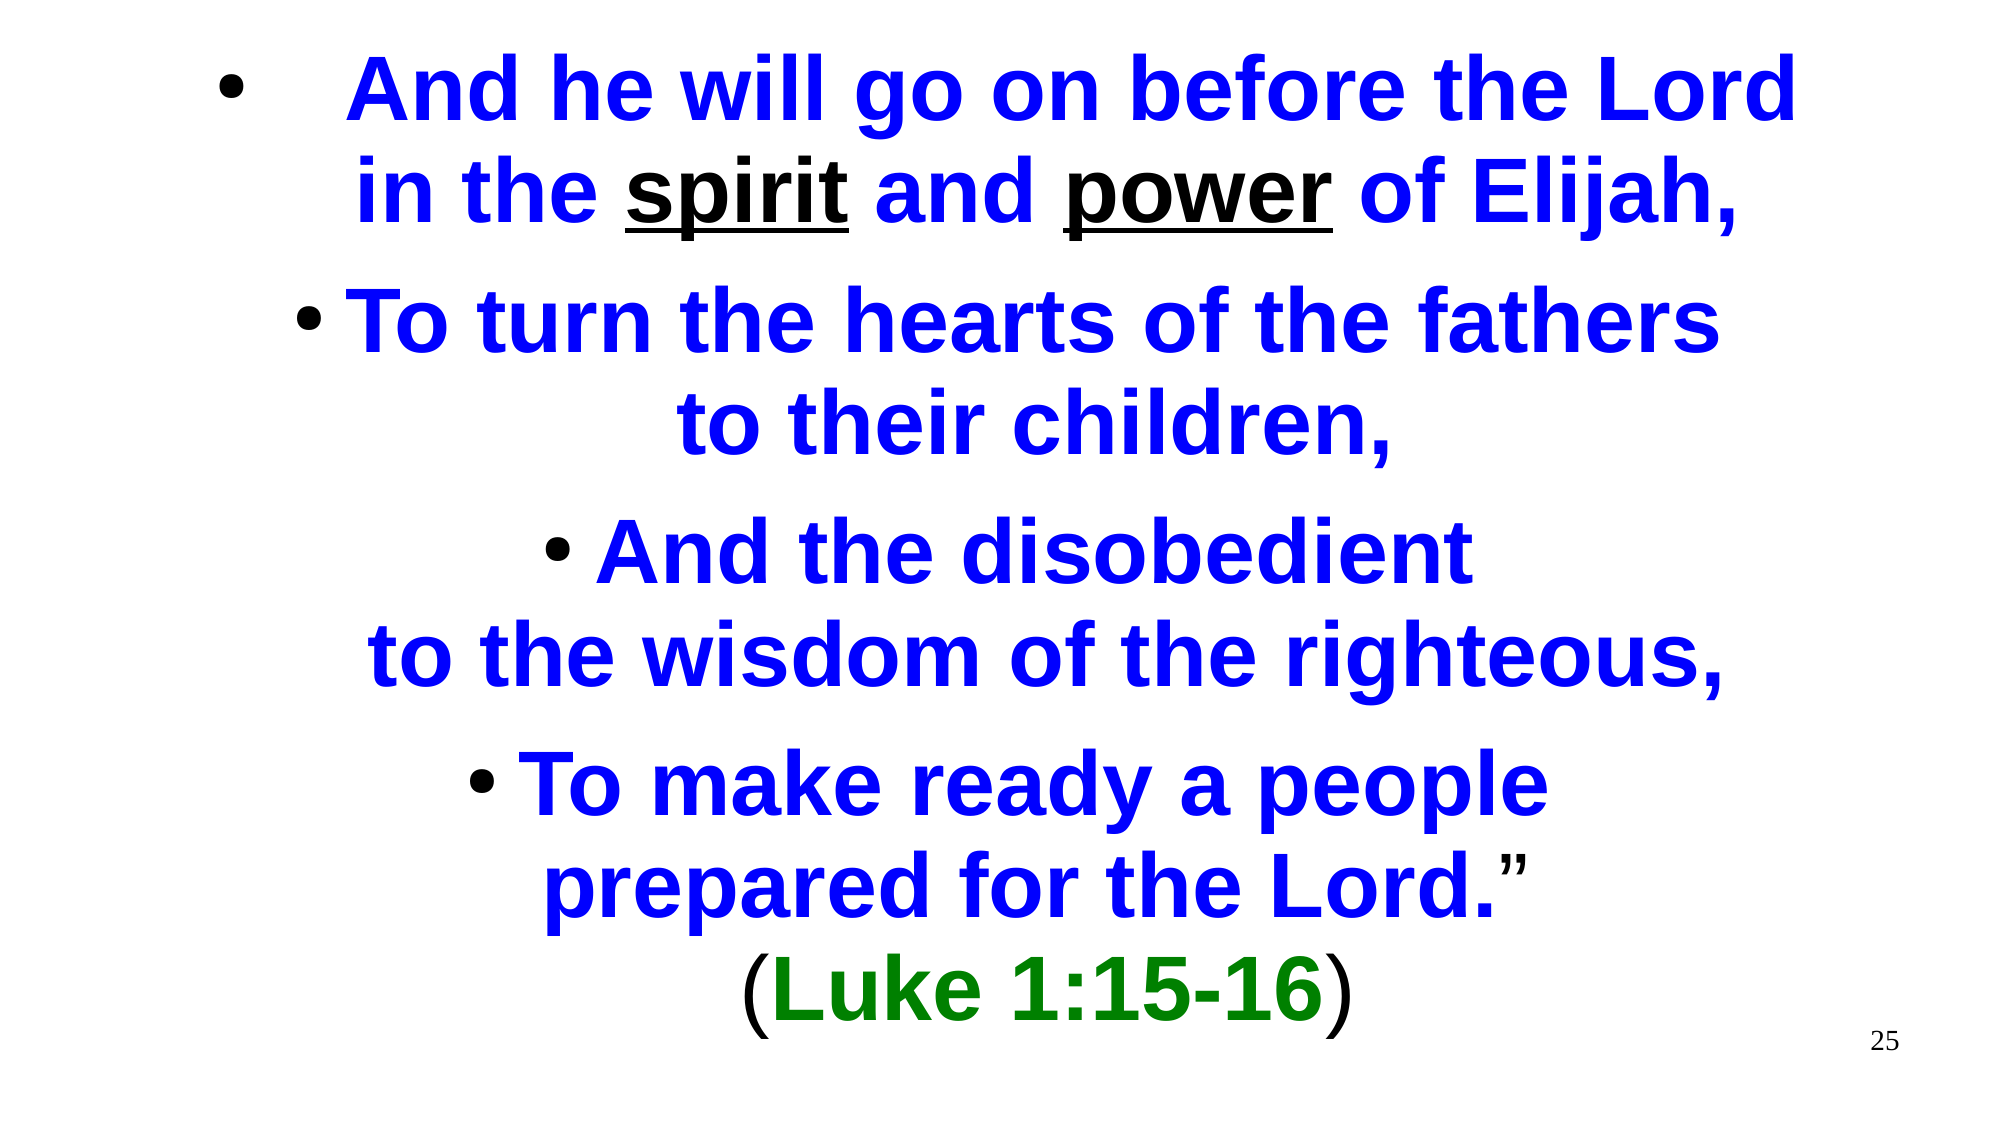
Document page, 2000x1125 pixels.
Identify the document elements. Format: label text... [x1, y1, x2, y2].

list And he will go on before the Lord in the spirit and power of Elijah, To turn the hearts of the fathers to their children, And the disobedient to the wisdom of the righteous, To make ready a people prepared for the Lord.” (Luke 1:15-16) [37, 37, 1988, 1088]
